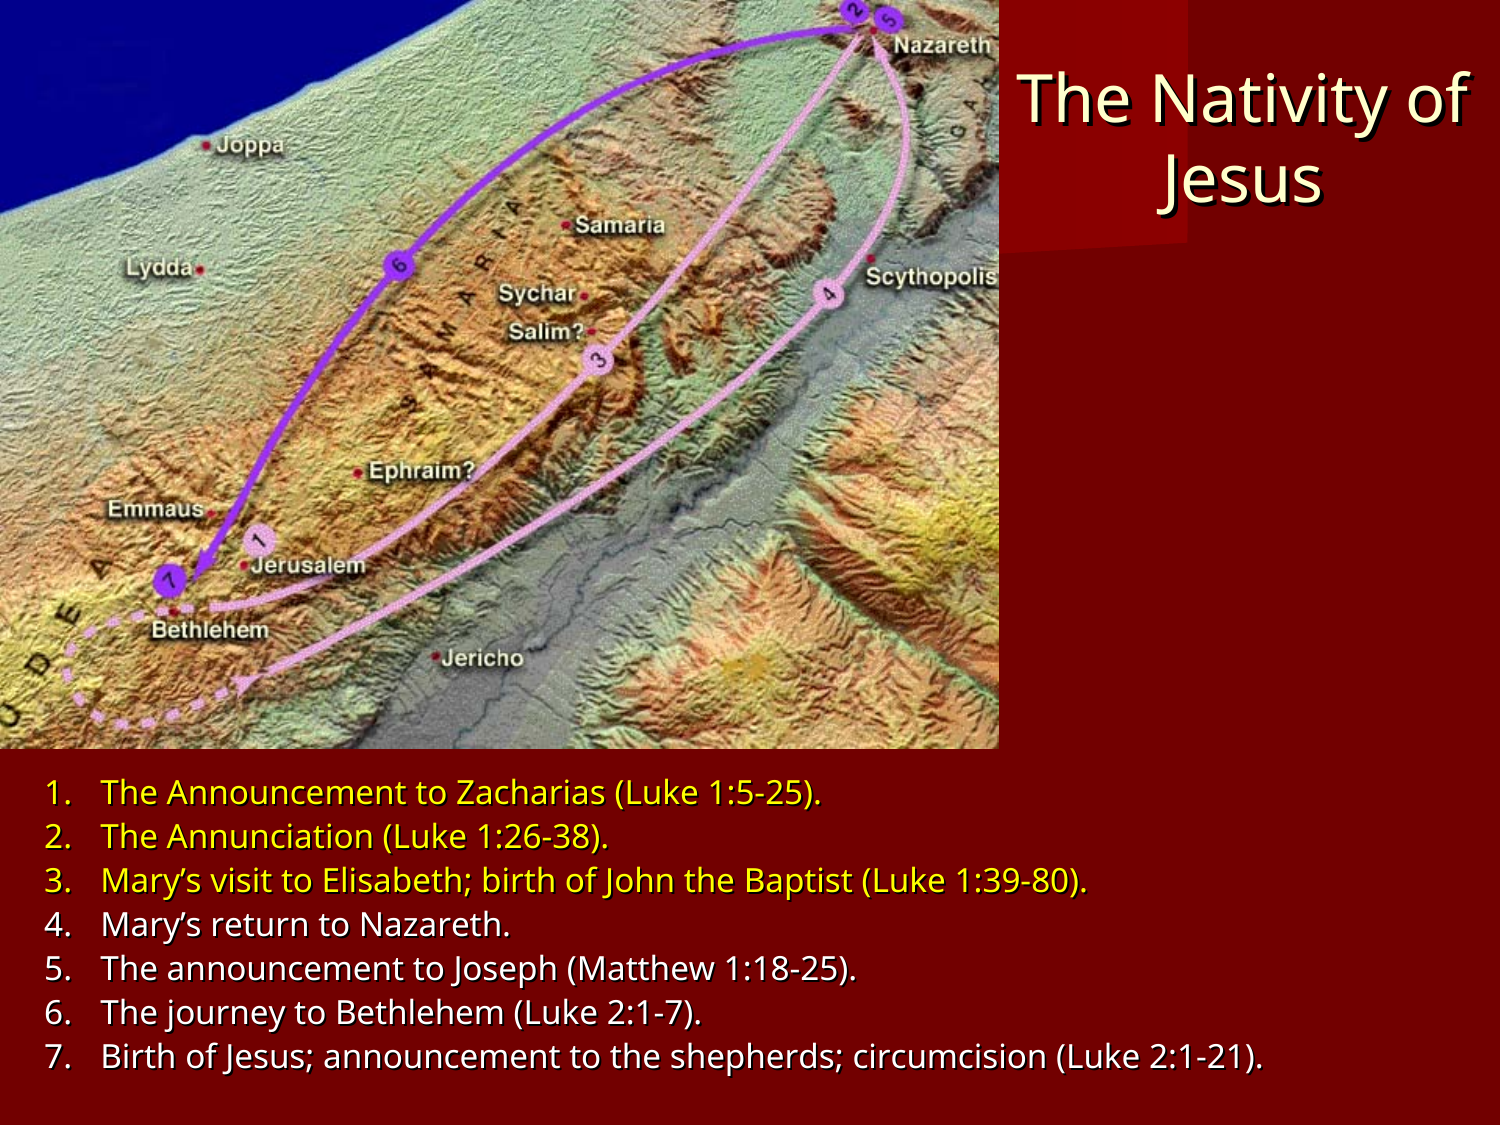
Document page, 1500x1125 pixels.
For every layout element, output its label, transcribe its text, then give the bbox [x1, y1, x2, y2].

picture [0, 0, 999, 749]
text_box The Announcement to Zacharias (Luke 1:5-25). The Annunciation (Luke 1:26-38). Mary’s visit to Elisabeth; birth of John the Baptist (Luke 1:39-80). Mary’s return to Nazareth. The announcement to Joseph (Matthew 1:18-25). The journey to Bethlehem (Luke 2:1-7). Birth of Jesus; announcement to the shepherds; circumcision (Luke 2:1-21). [29, 763, 1459, 1083]
title The Nativity of Jesus [998, 48, 1489, 224]
